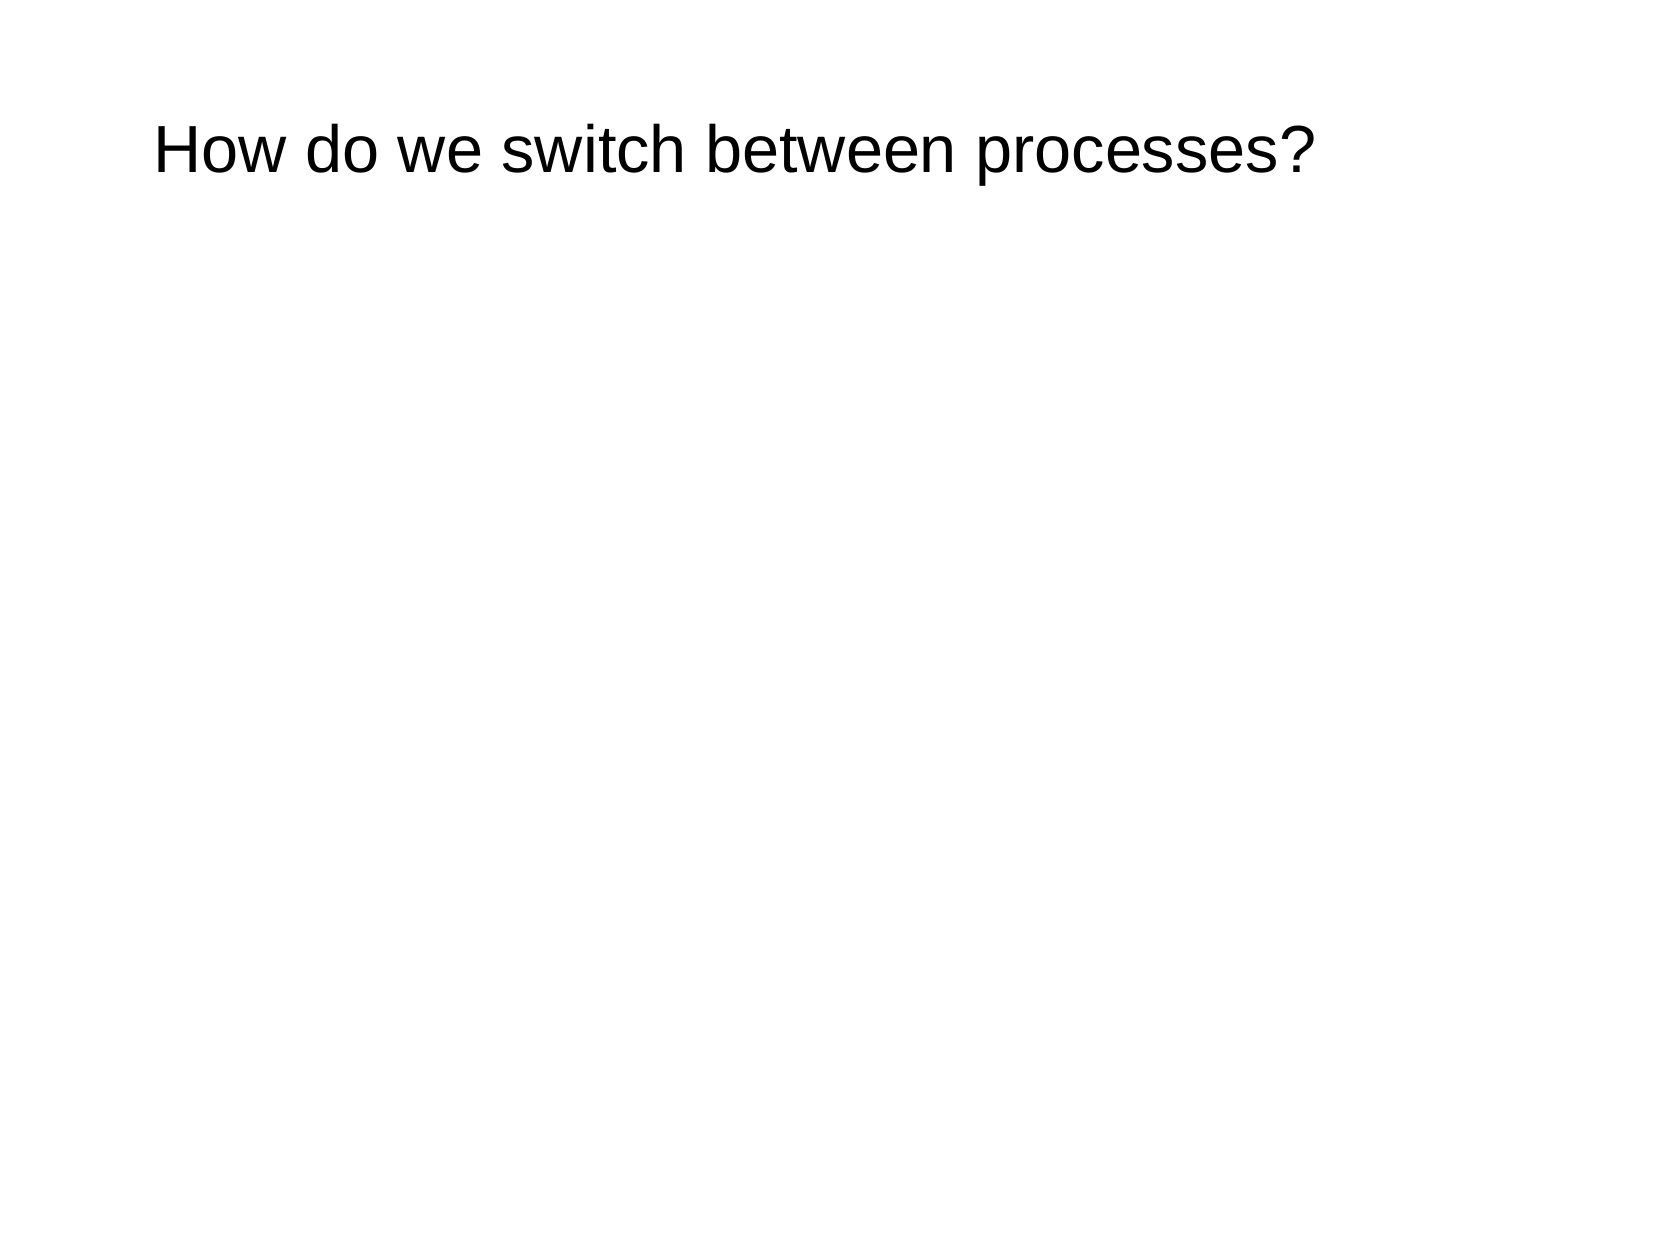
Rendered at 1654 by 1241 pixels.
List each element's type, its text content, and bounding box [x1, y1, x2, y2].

list How do we switch between processes? [82, 112, 1571, 1010]
